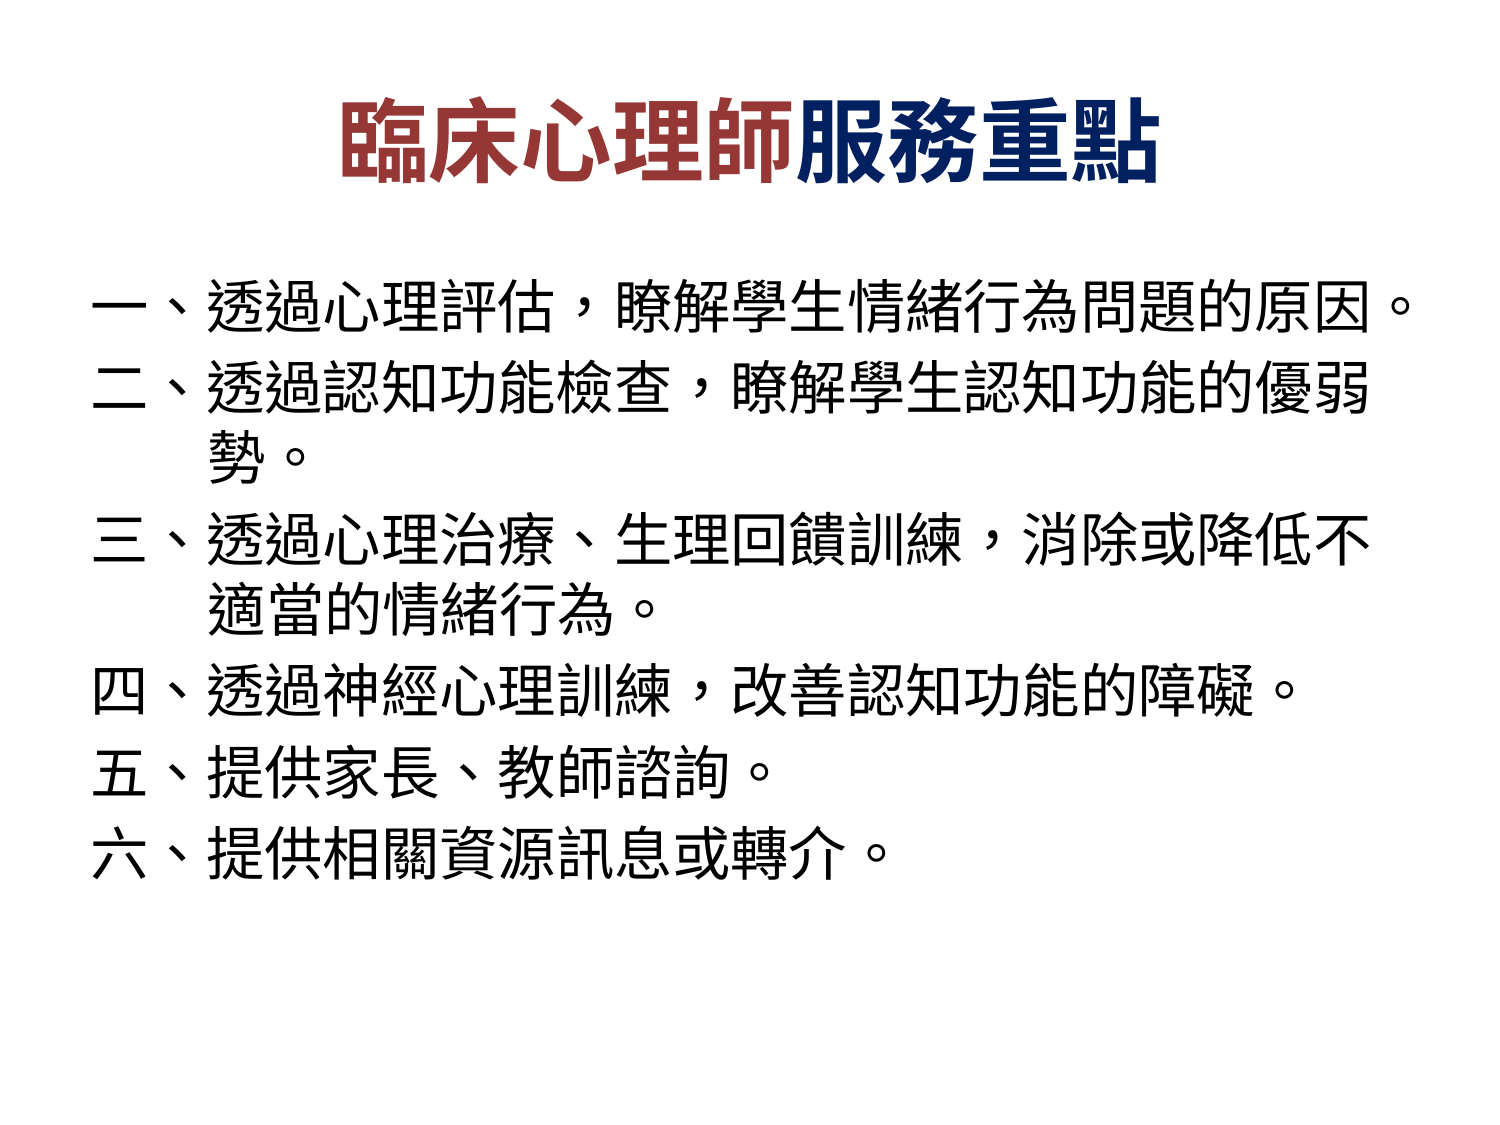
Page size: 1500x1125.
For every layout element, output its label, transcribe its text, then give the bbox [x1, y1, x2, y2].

list 一、透過心理評估，瞭解學生情緒行為問題的原因。 二、透過認知功能檢查，瞭解學生認知功能的優弱勢。 三、透過心理治療、生理回饋訓練，消除或降低不適當的情緒行為。 四、透過神經心理訓練，改善認知功能的障礙。 五、提供家長、教師諮詢。 六、提供相關資源訊息或轉介。 [75, 262, 1425, 1005]
title 臨床心理師服務重點 [75, 45, 1425, 233]
